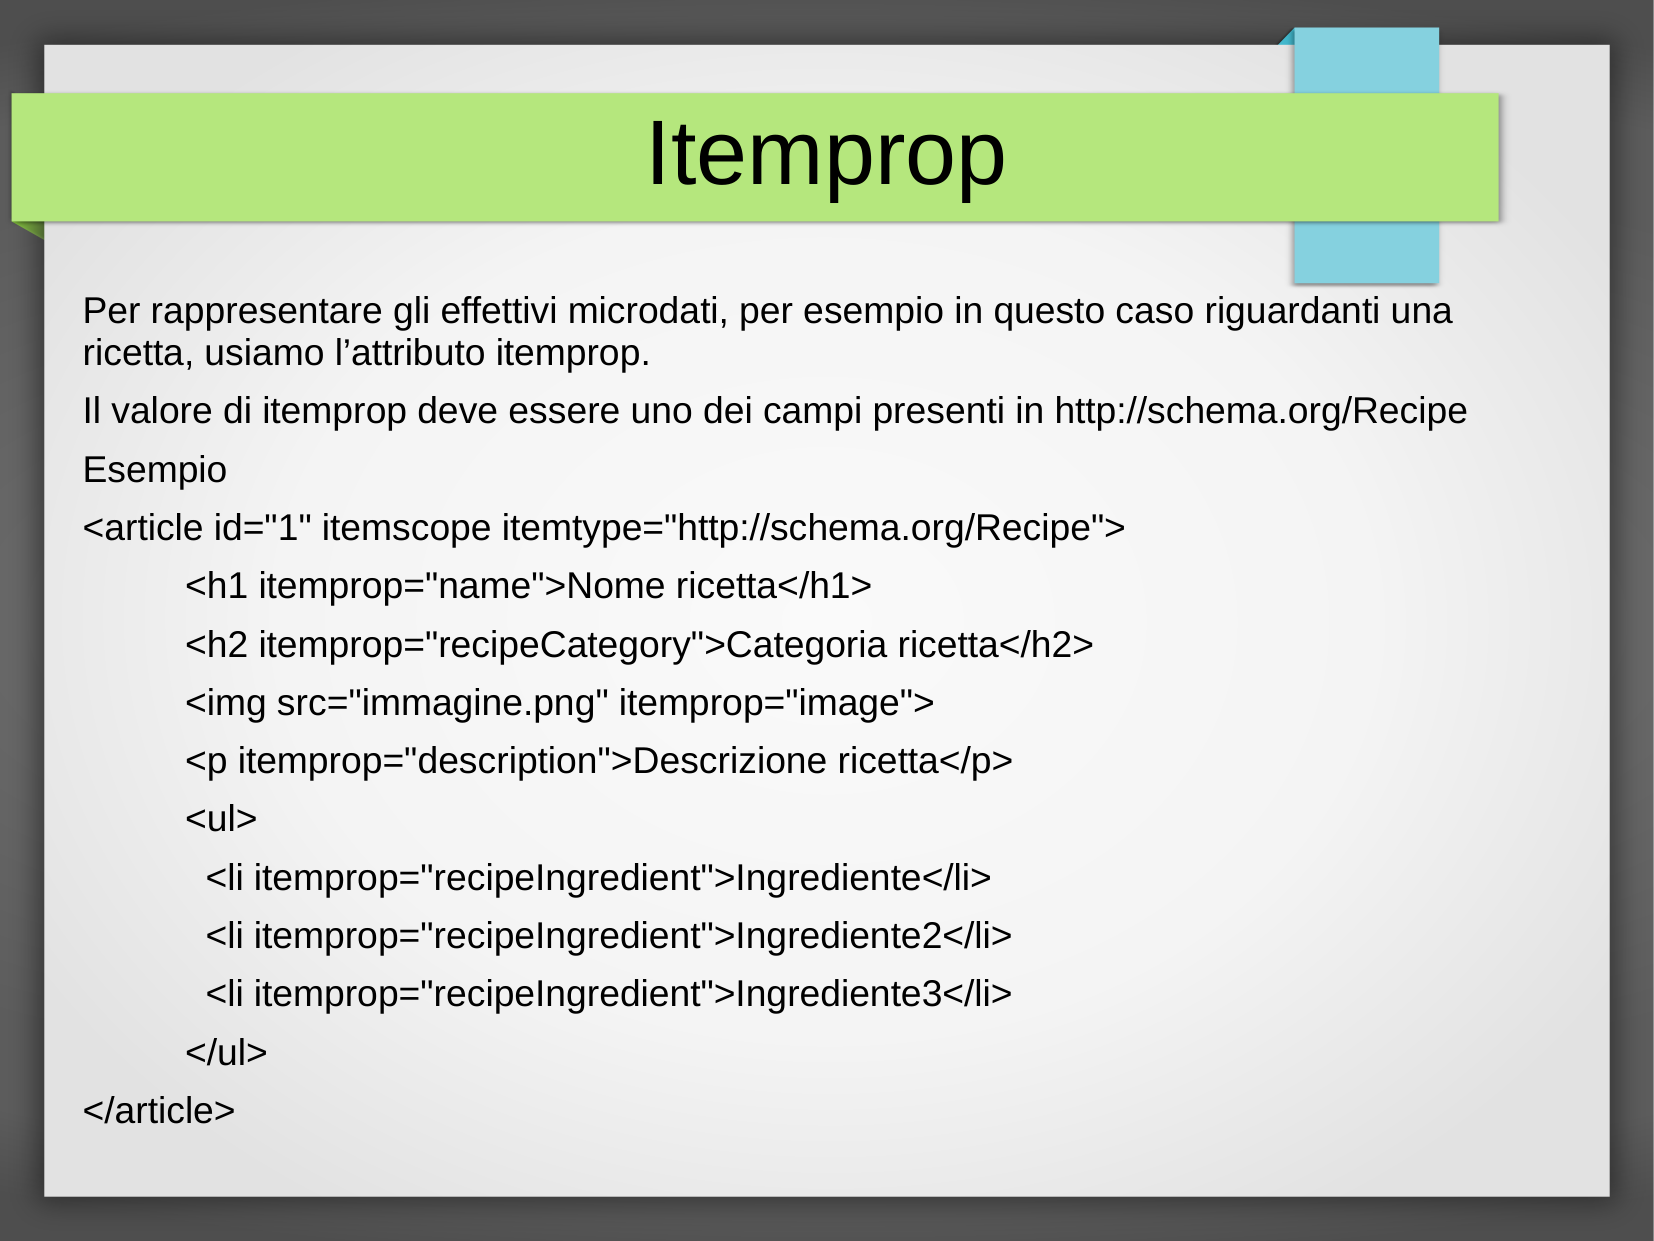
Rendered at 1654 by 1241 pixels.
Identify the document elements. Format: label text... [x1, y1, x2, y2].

list Per rappresentare gli effettivi microdati, per esempio in questo caso riguardanti una ricetta, usiamo l’attributo itemprop. Il valore di itemprop deve essere uno dei campi presenti in http://schema.org/Recipe Esempio <article id="1" itemscope itemtype="http://schema.org/Recipe"> <h1 itemprop="name">Nome ricetta</h1> <h2 itemprop="recipeCategory">Categoria ricetta</h2> <img src="immagine.png" itemprop="image"> <p itemprop="description">Descrizione ricetta</p> <ul> <li itemprop="recipeIngredient">Ingrediente</li> <li itemprop="recipeIngredient">Ingrediente2</li> <li itemprop="recipeIngredient">Ingrediente3</li> </ul> </article> [82, 290, 1571, 1146]
picture [0, 0, 1654, 1241]
title Itemprop [82, 49, 1571, 257]
